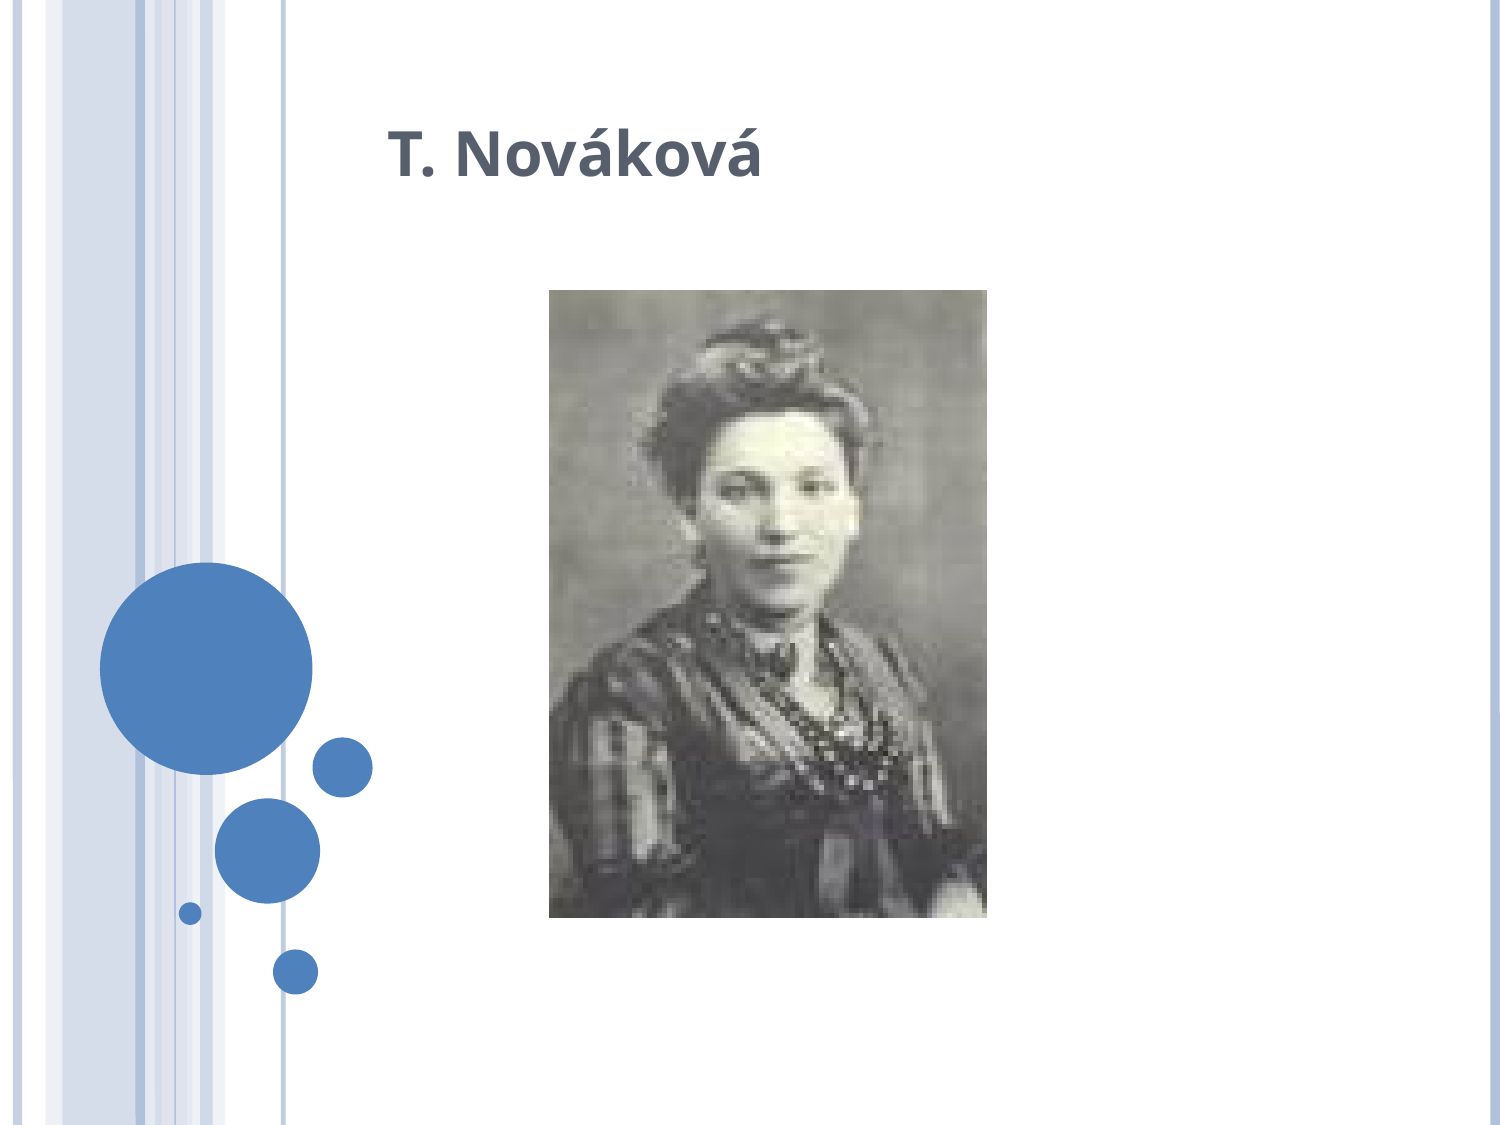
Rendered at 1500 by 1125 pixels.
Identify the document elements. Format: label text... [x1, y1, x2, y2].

picture [549, 290, 987, 918]
title T. Nováková [371, 66, 1385, 197]
